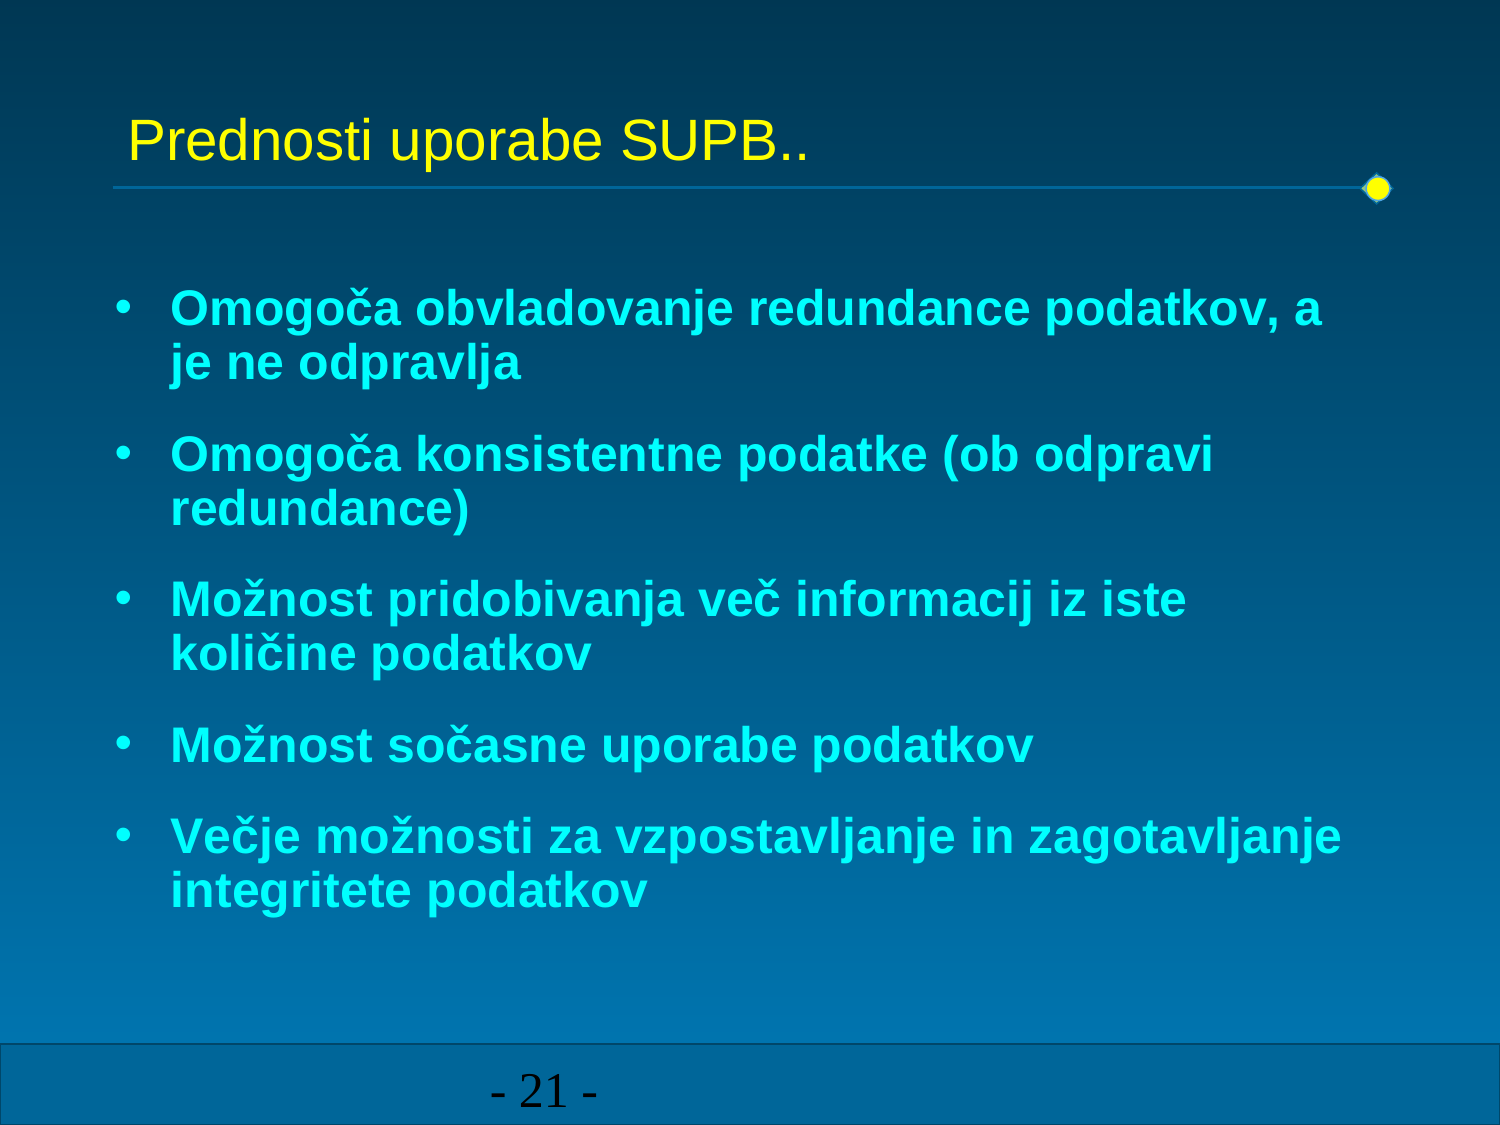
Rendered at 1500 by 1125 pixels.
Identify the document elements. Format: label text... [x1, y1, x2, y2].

title Prednosti uporabe SUPB.. [112, 94, 1388, 181]
list Omogoča obvladovanje redundance podatkov, a je ne odpravlja Omogoča konsistentne podatke (ob odpravi redundance) Možnost pridobivanja več informacij iz iste količine podatkov Možnost sočasne uporabe podatkov Večje možnosti za vzpostavljanje in zagotavljanje integritete podatkov [99, 275, 1368, 951]
